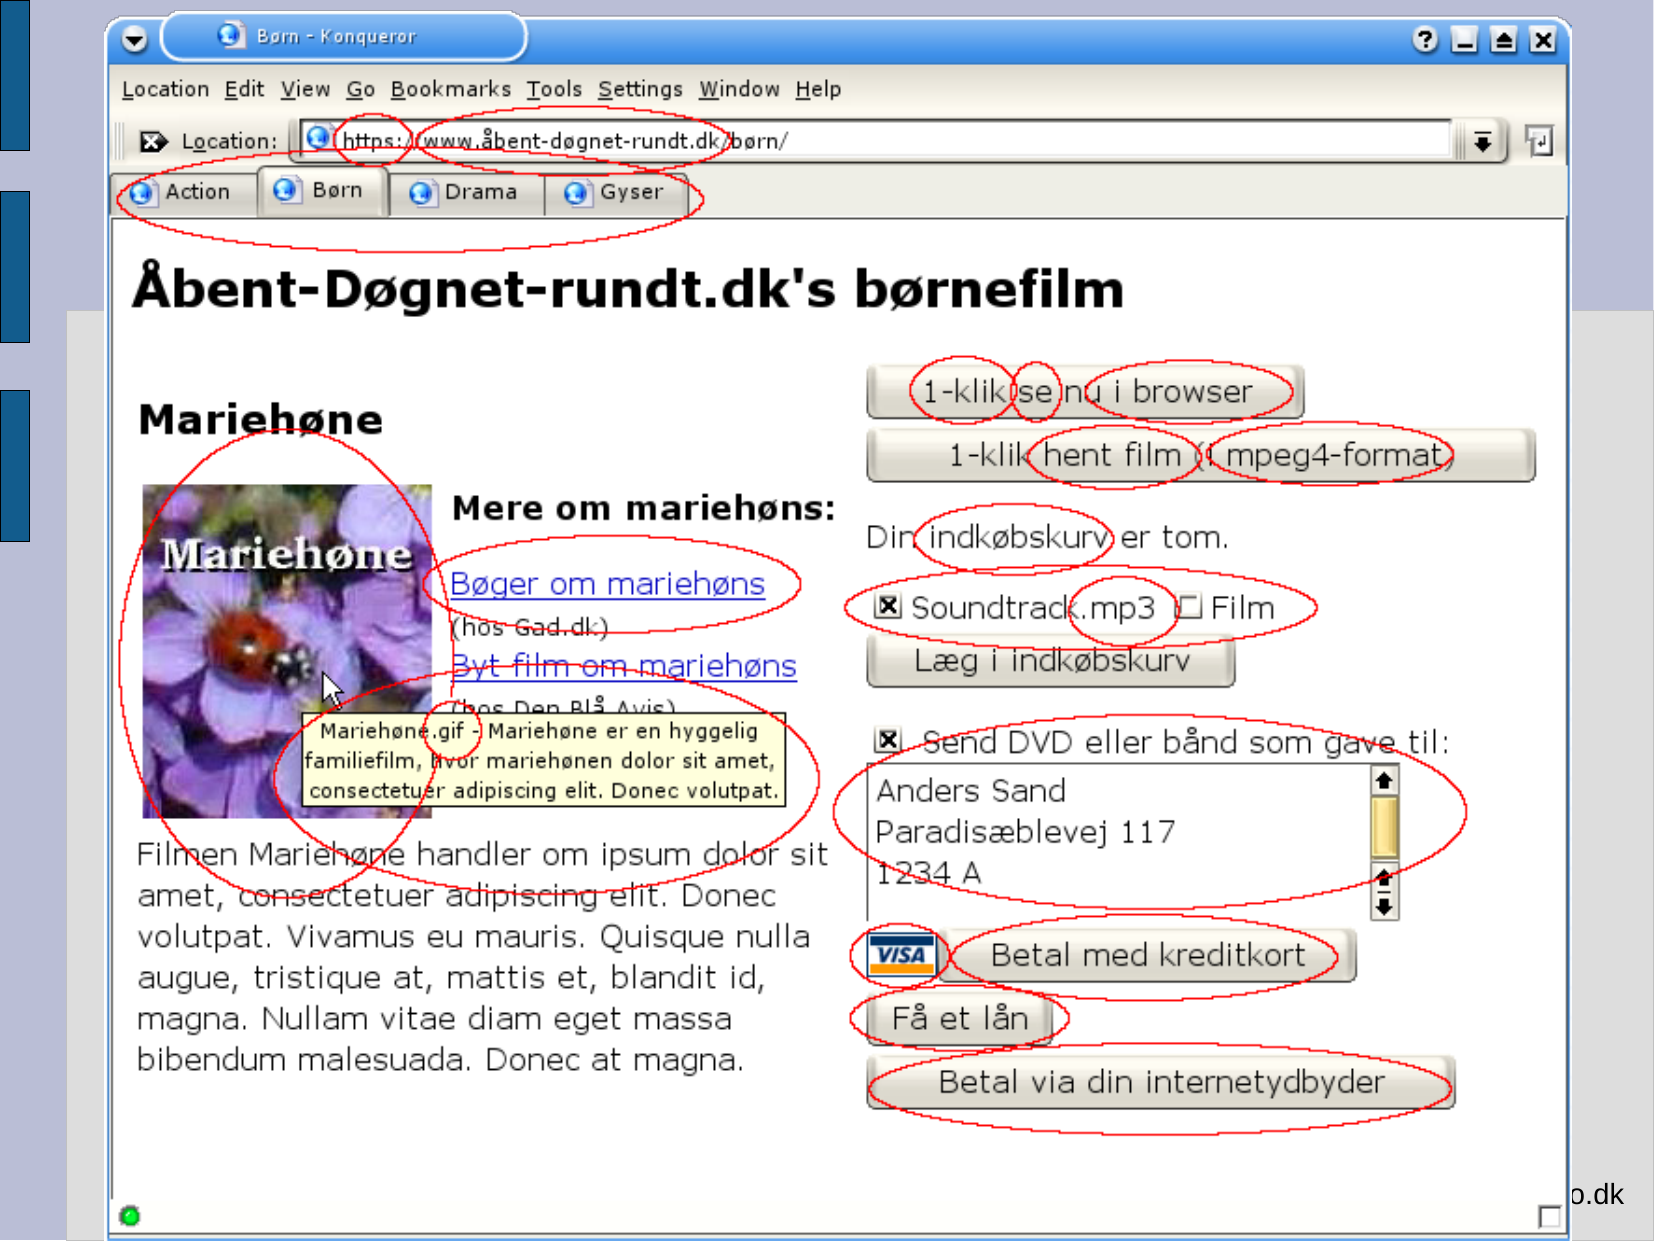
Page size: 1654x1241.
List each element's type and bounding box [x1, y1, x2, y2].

picture [104, 9, 1572, 1241]
